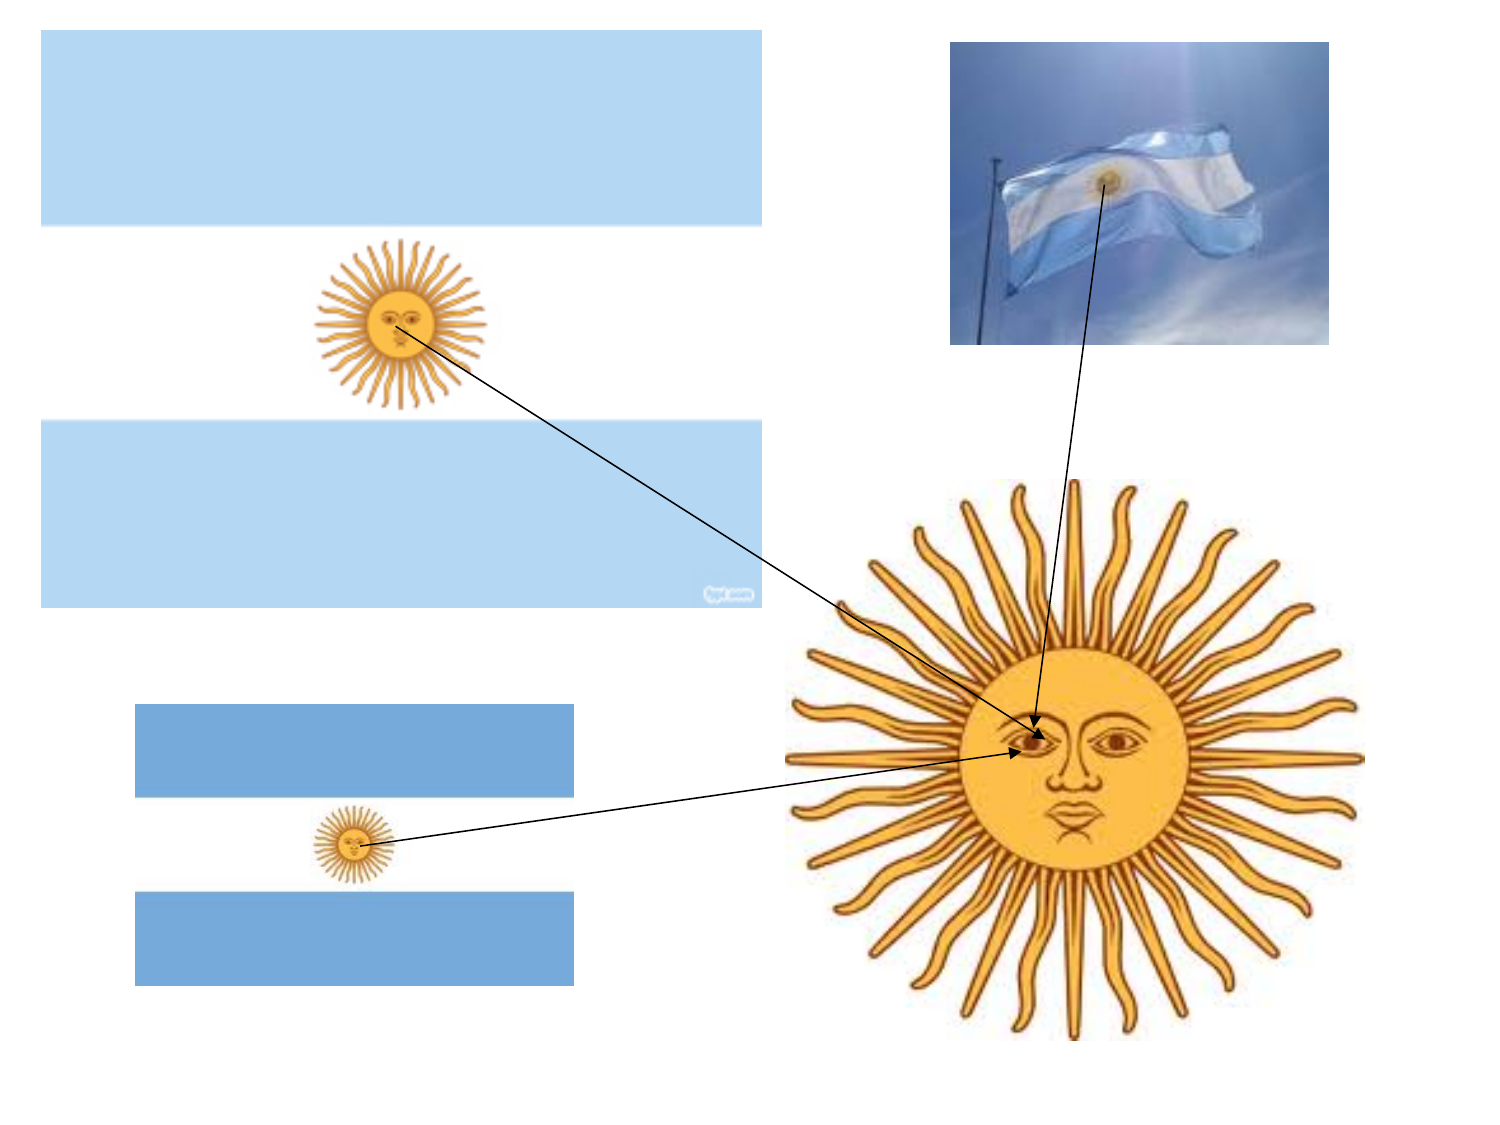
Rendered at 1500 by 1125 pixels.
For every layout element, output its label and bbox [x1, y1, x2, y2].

picture [785, 479, 1365, 1041]
picture [135, 704, 574, 986]
picture [950, 42, 1329, 346]
picture [41, 30, 762, 608]
